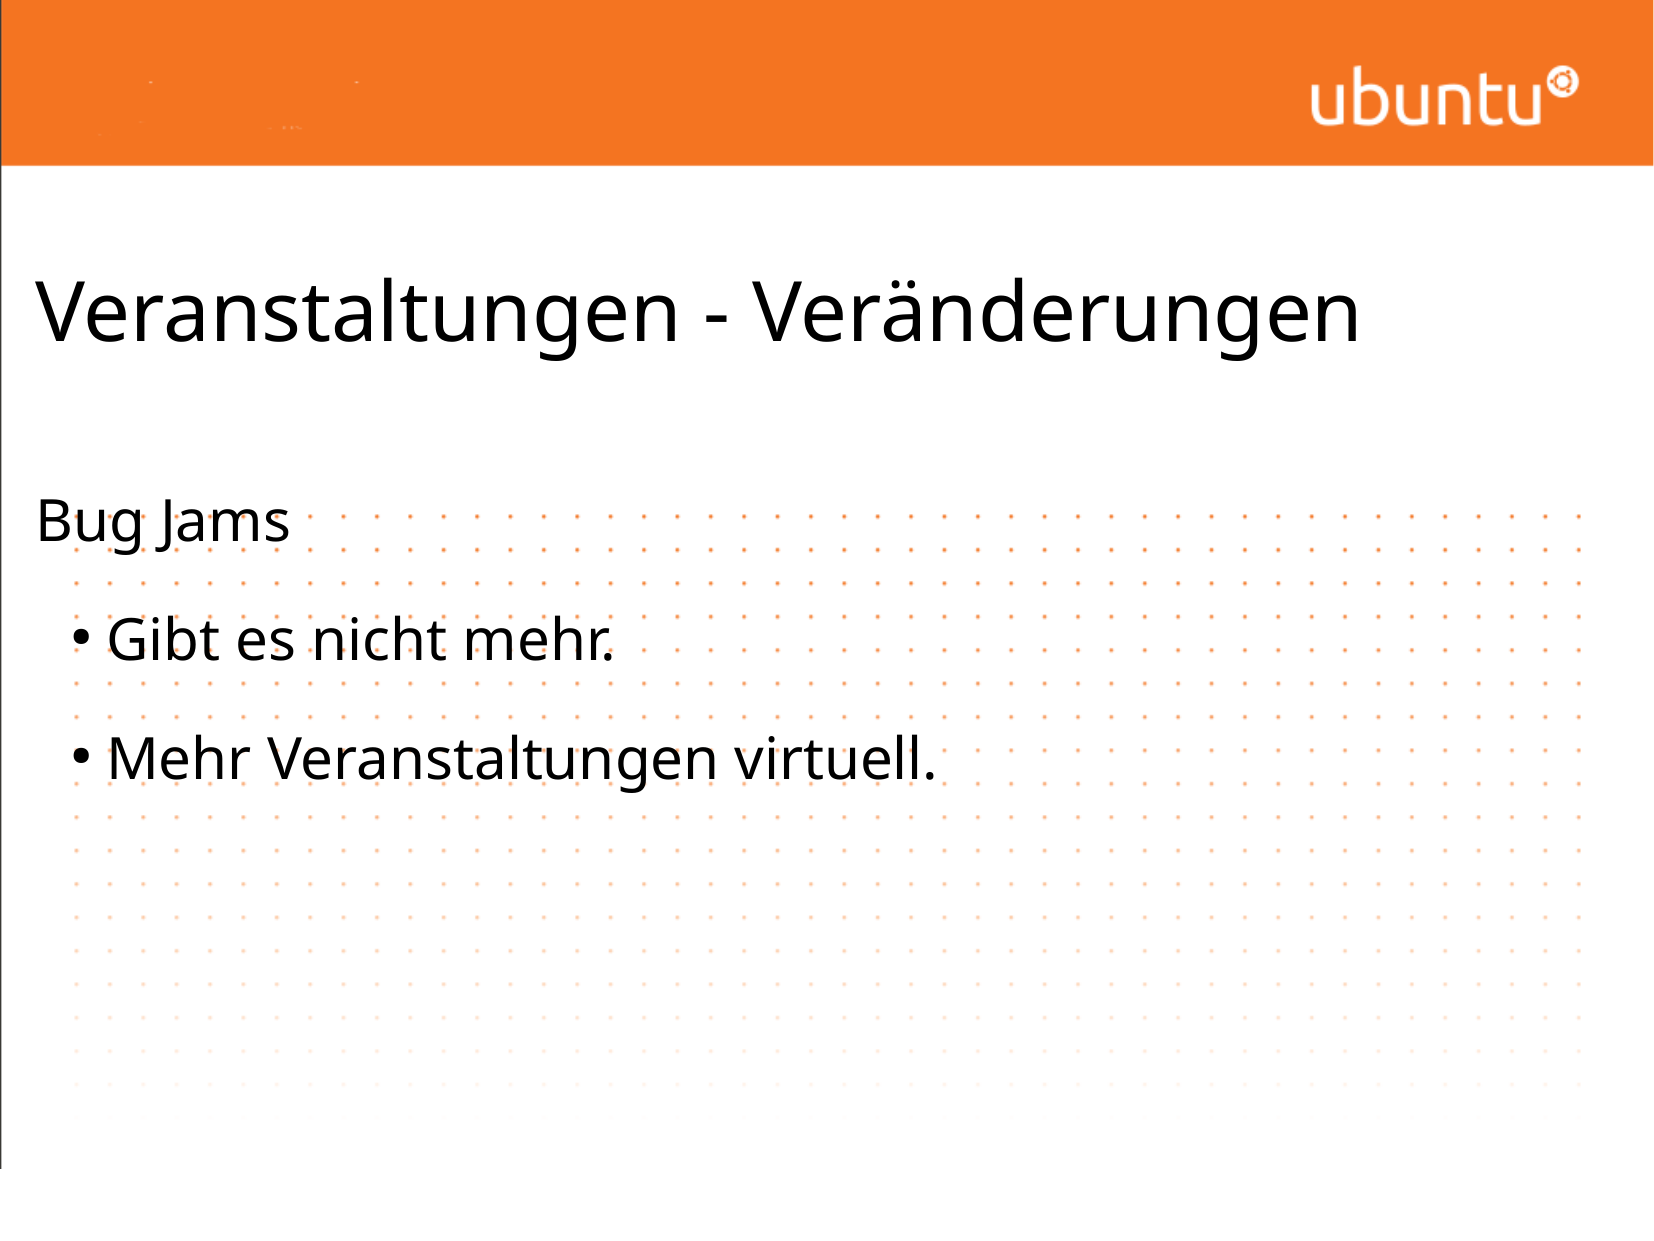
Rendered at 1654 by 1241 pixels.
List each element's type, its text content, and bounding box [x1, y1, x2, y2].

picture [0, 0, 1654, 1169]
subtitle Veranstaltungen - Veränderungen Bug Jams Gibt es nicht mehr. Mehr Veranstaltungen virtuell. [35, 153, 1619, 1241]
